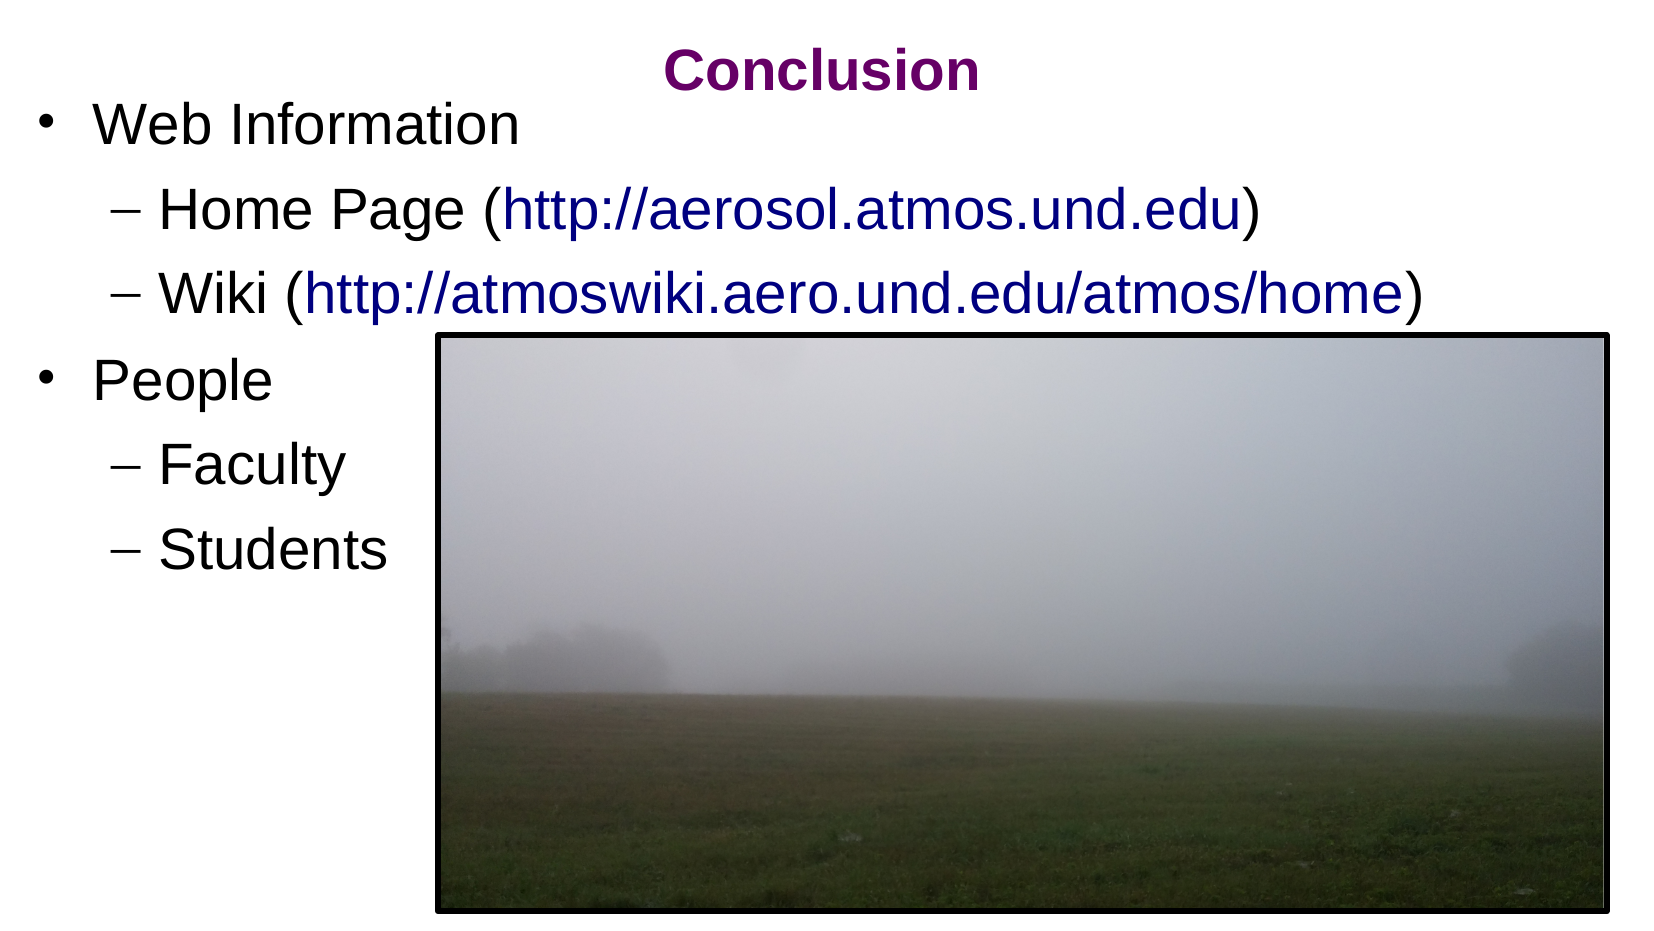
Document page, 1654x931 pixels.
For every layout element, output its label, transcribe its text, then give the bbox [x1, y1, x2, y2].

title Conclusion [0, 16, 1654, 112]
picture [440, 338, 1604, 909]
list Web Information Home Page (http://aerosol.atmos.und.edu) Wiki (http://atmoswiki.aero.und.edu/atmos/home) People Faculty Students [21, 78, 1507, 619]
